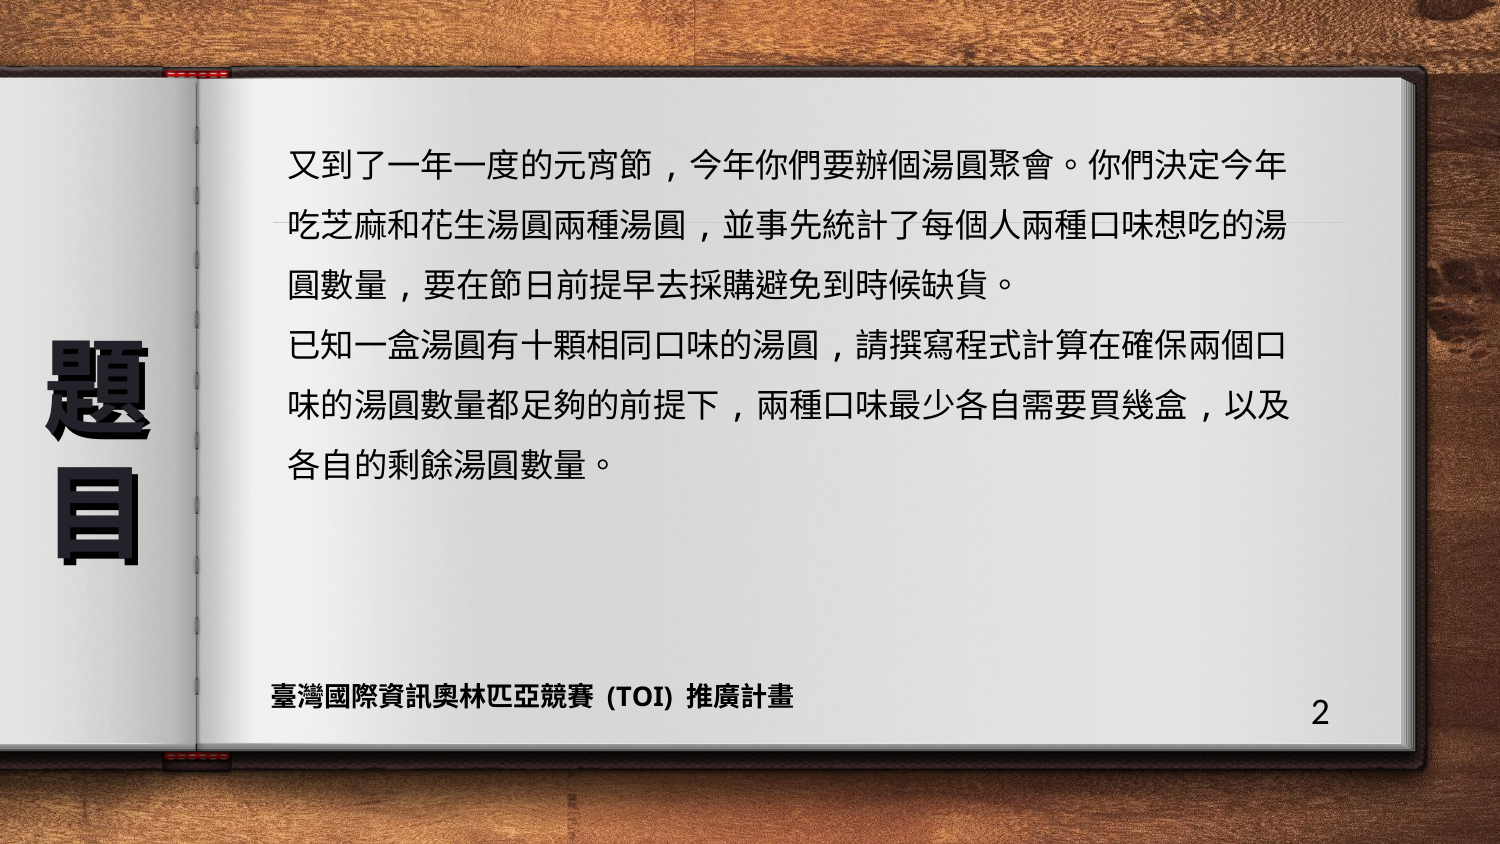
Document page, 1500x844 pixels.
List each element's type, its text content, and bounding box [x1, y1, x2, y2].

text_box 又到了一年一度的元宵節,今年你們要辦個湯圓聚會。你們決定今年吃芝麻和花生湯圓兩種湯圓,並事先統計了每個人兩種口味想吃的湯圓數量,要在節日前提早去採購避免到時候缺貨。 已知一盒湯圓有十顆相同口味的湯圓,請撰寫程式計算在確保兩個口味的湯圓數量都足夠的前提下,兩種口味最少各自需要買幾盒,以及各自的剩餘湯圓數量。 [273, 117, 1307, 491]
title 題 目 [28, 306, 210, 552]
text_box 2 [1295, 672, 1386, 737]
